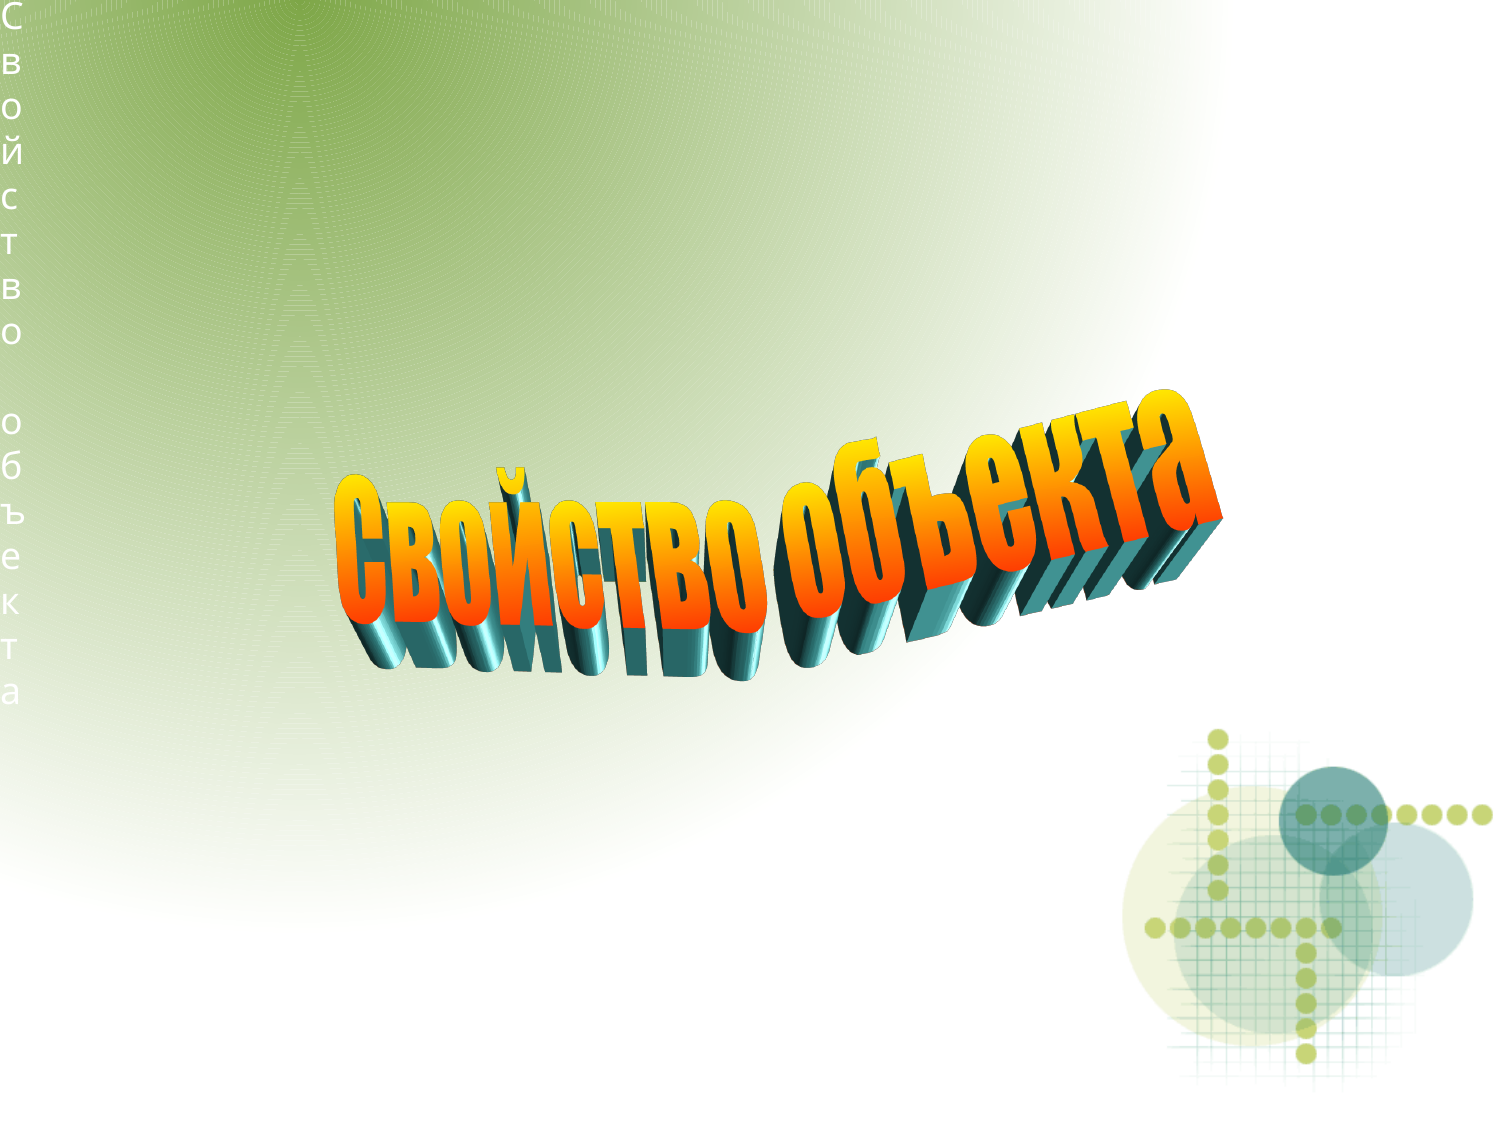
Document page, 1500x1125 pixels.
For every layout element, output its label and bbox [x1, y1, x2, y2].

text_box [225, 637, 1276, 926]
title [112, 277, 1388, 563]
picture [1110, 718, 1500, 1098]
